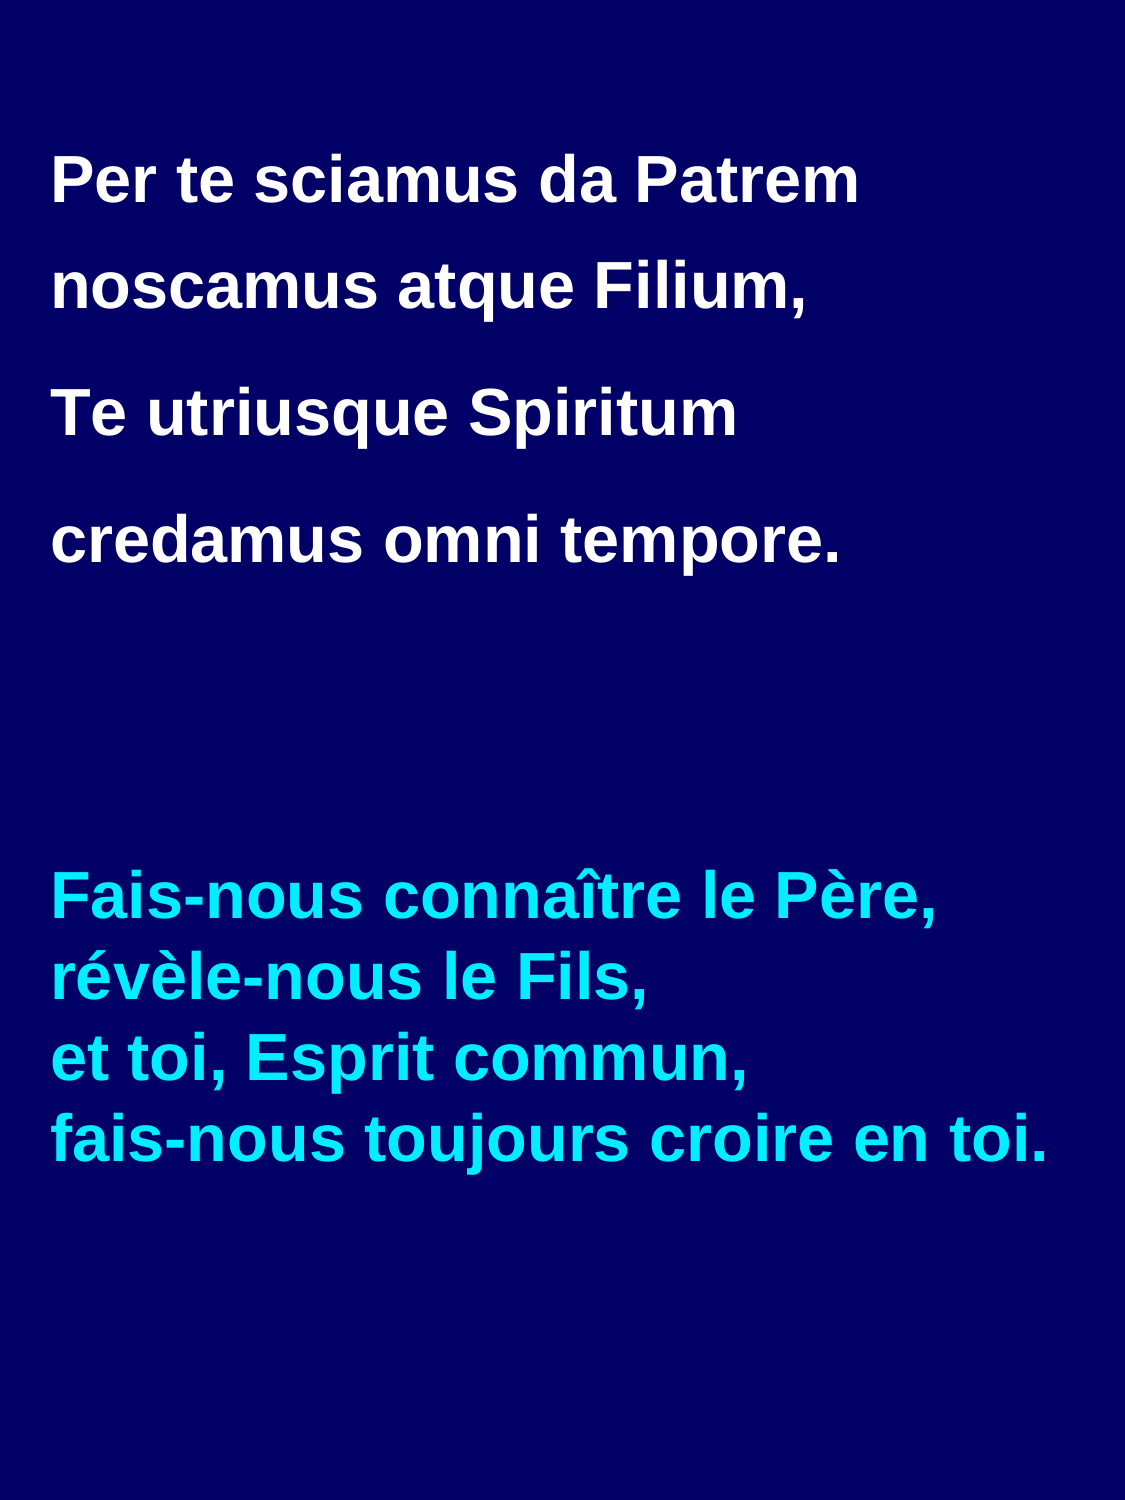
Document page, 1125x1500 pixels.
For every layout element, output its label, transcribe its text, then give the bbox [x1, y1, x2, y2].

text_box Per te sciamus da Patrem noscamus atque Filium, Te utriusque Spiritum credamus omni tempore. Fais-nous connaître le Père, révèle-nous le Fils, et toi, Esprit commun, fais-nous toujours croire en toi. [35, 47, 1113, 1442]
